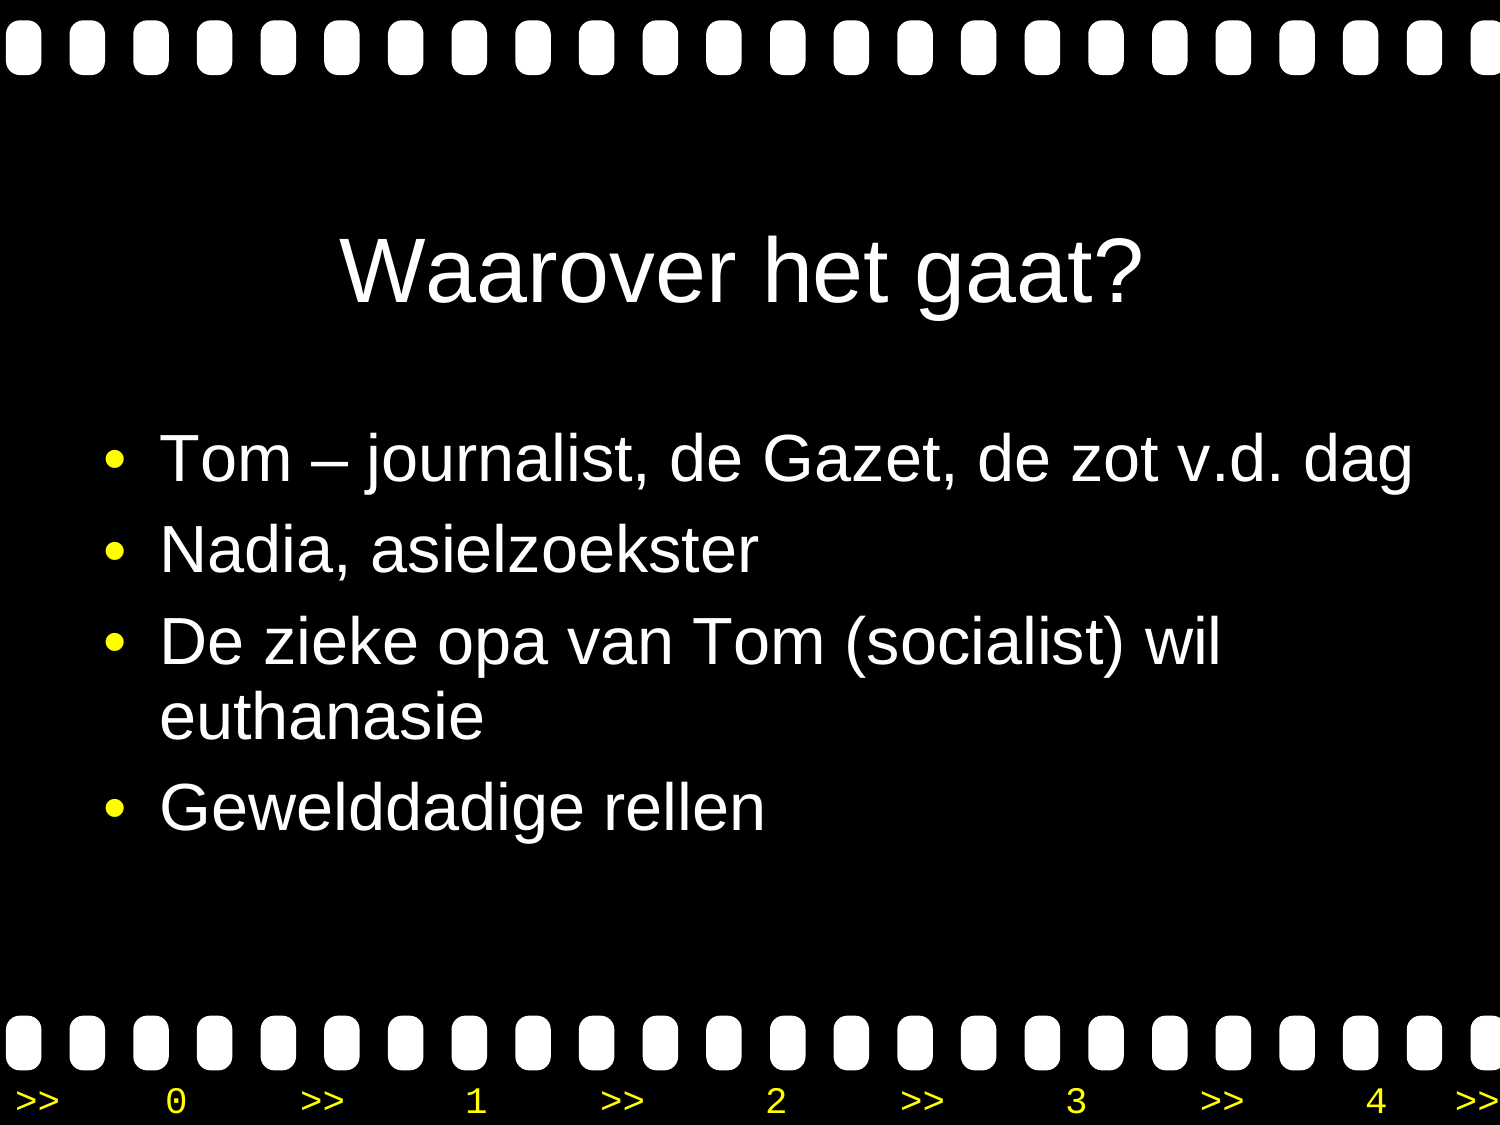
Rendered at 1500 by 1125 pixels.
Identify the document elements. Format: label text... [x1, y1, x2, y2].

title Waarover het gaat? [67, 177, 1418, 365]
list Tom – journalist, de Gazet, de zot v.d. dag Nadia, asielzoekster De zieke opa van Tom (socialist) wil euthanasie Gewelddadige rellen [88, 413, 1447, 1004]
